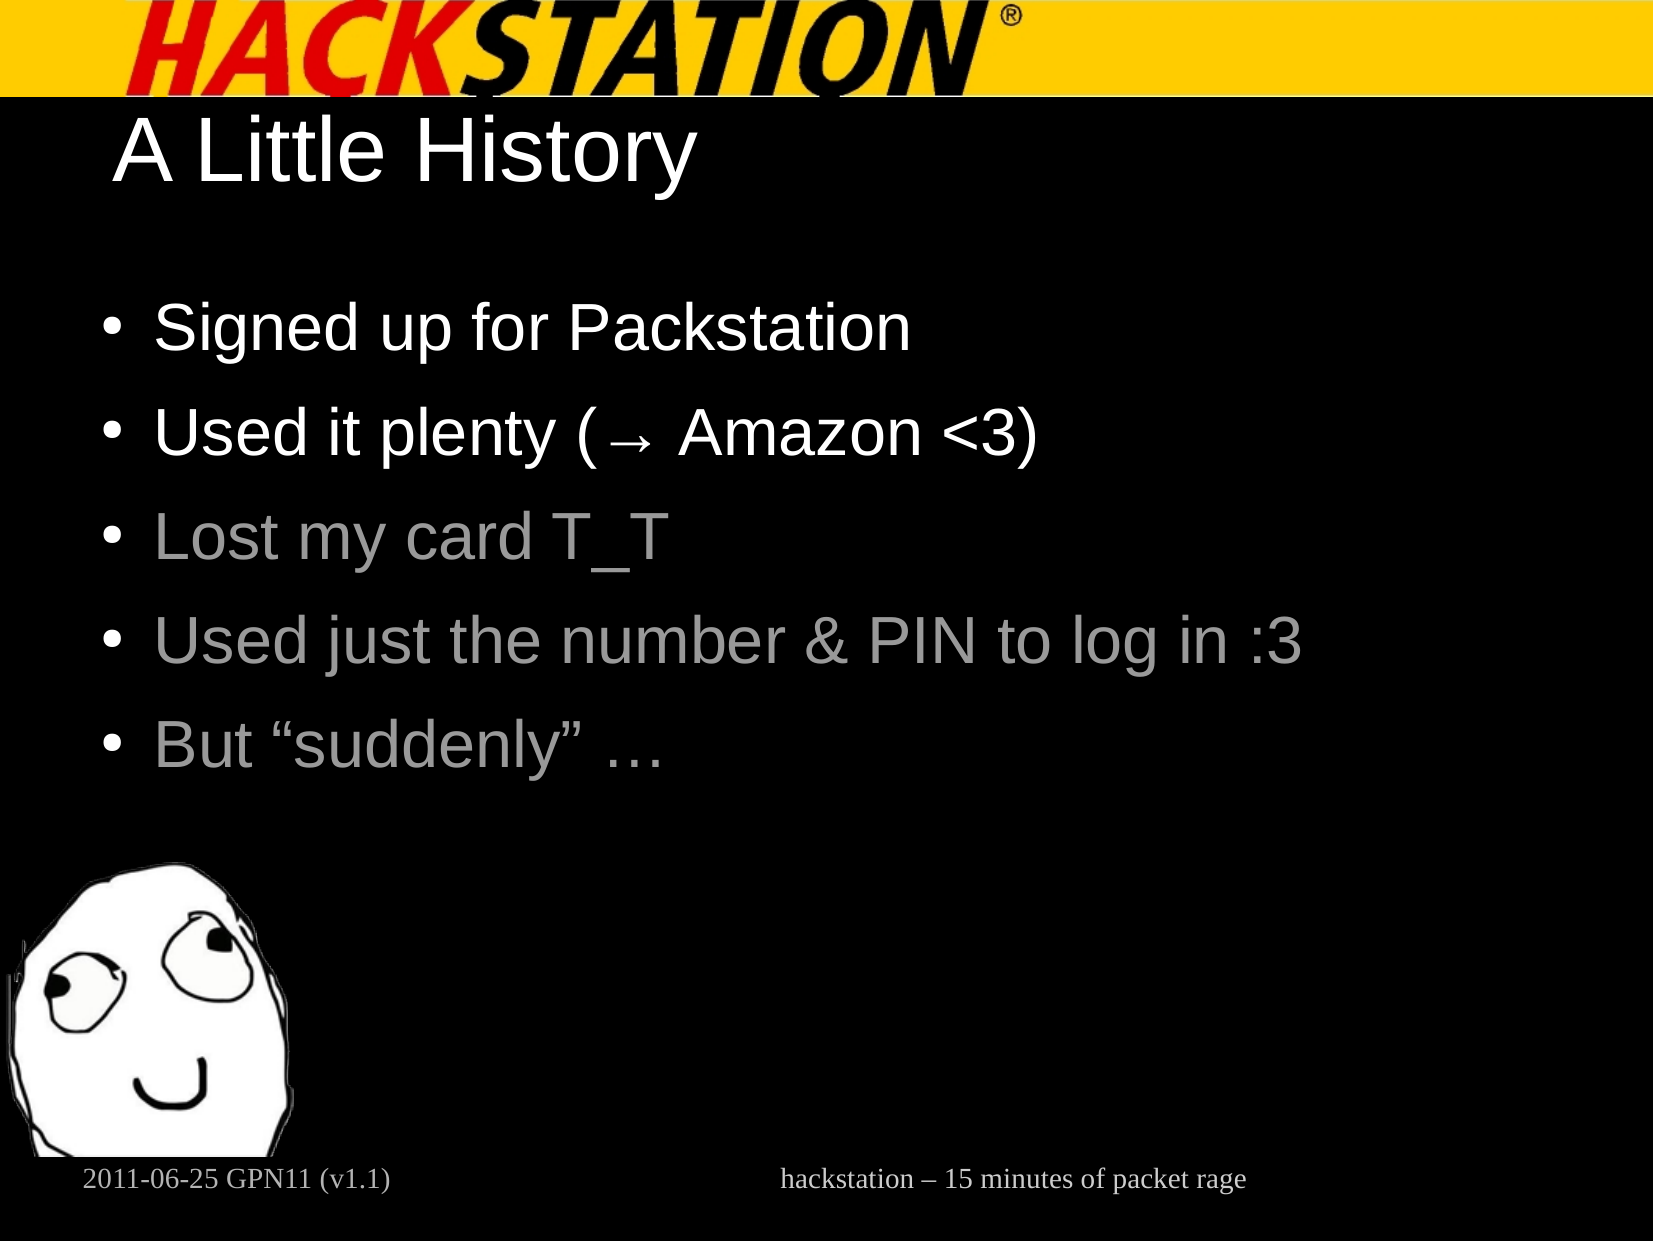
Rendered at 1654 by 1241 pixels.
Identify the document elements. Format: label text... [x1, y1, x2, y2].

picture [0, 0, 1653, 97]
list Signed up for Packstation Used it plenty (→ Amazon <3) Lost my card T_T Used just the number & PIN to log in :3 But “suddenly” … [82, 290, 1571, 1163]
picture [0, 862, 338, 1157]
title A Little History [112, 75, 1571, 226]
